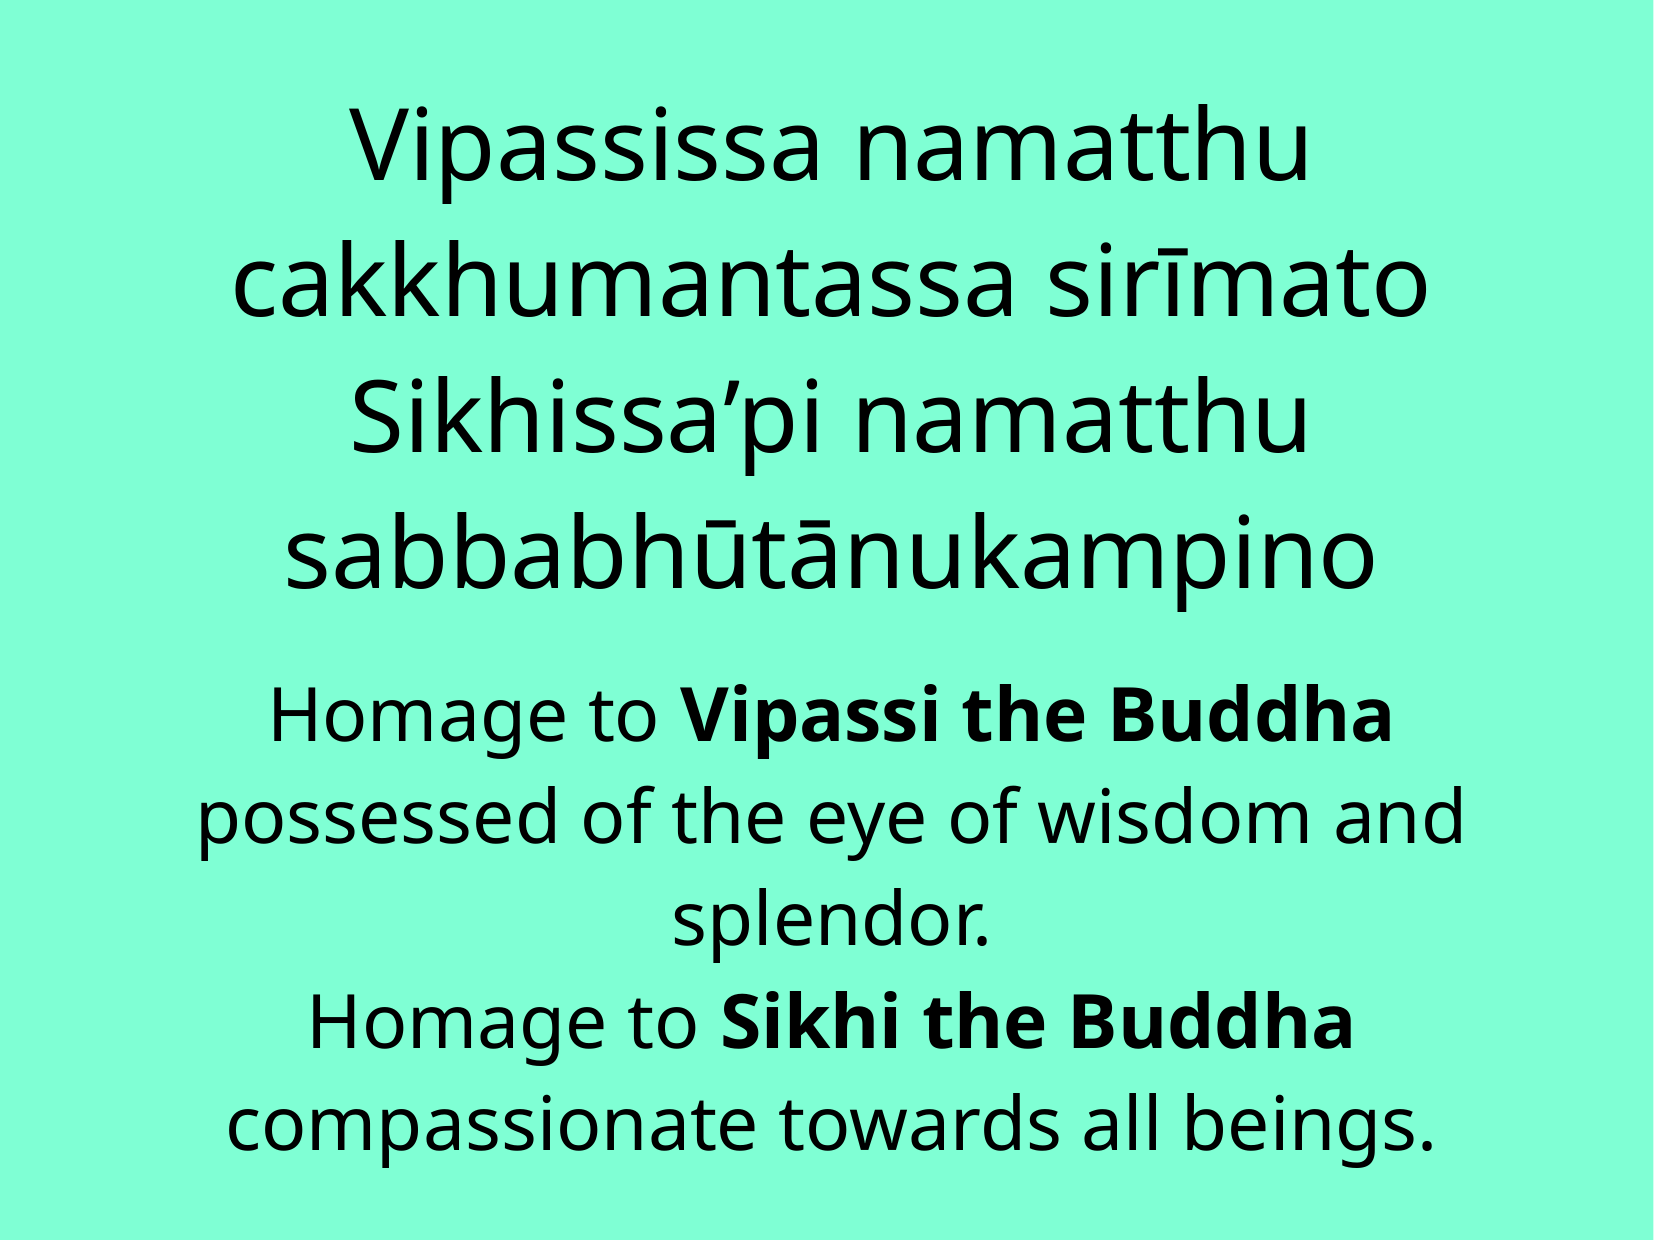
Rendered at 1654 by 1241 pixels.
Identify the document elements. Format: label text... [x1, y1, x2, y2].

subtitle Vipassissa namatthu cakkhumantassa sirīmato Sikhissa’pi namatthu sabbabhūtānukampino Homage to Vipassi the Buddha possessed of the eye of wisdom and splendor. Homage to Sikhi the Buddha compassionate towards all beings. [45, 0, 1618, 1241]
